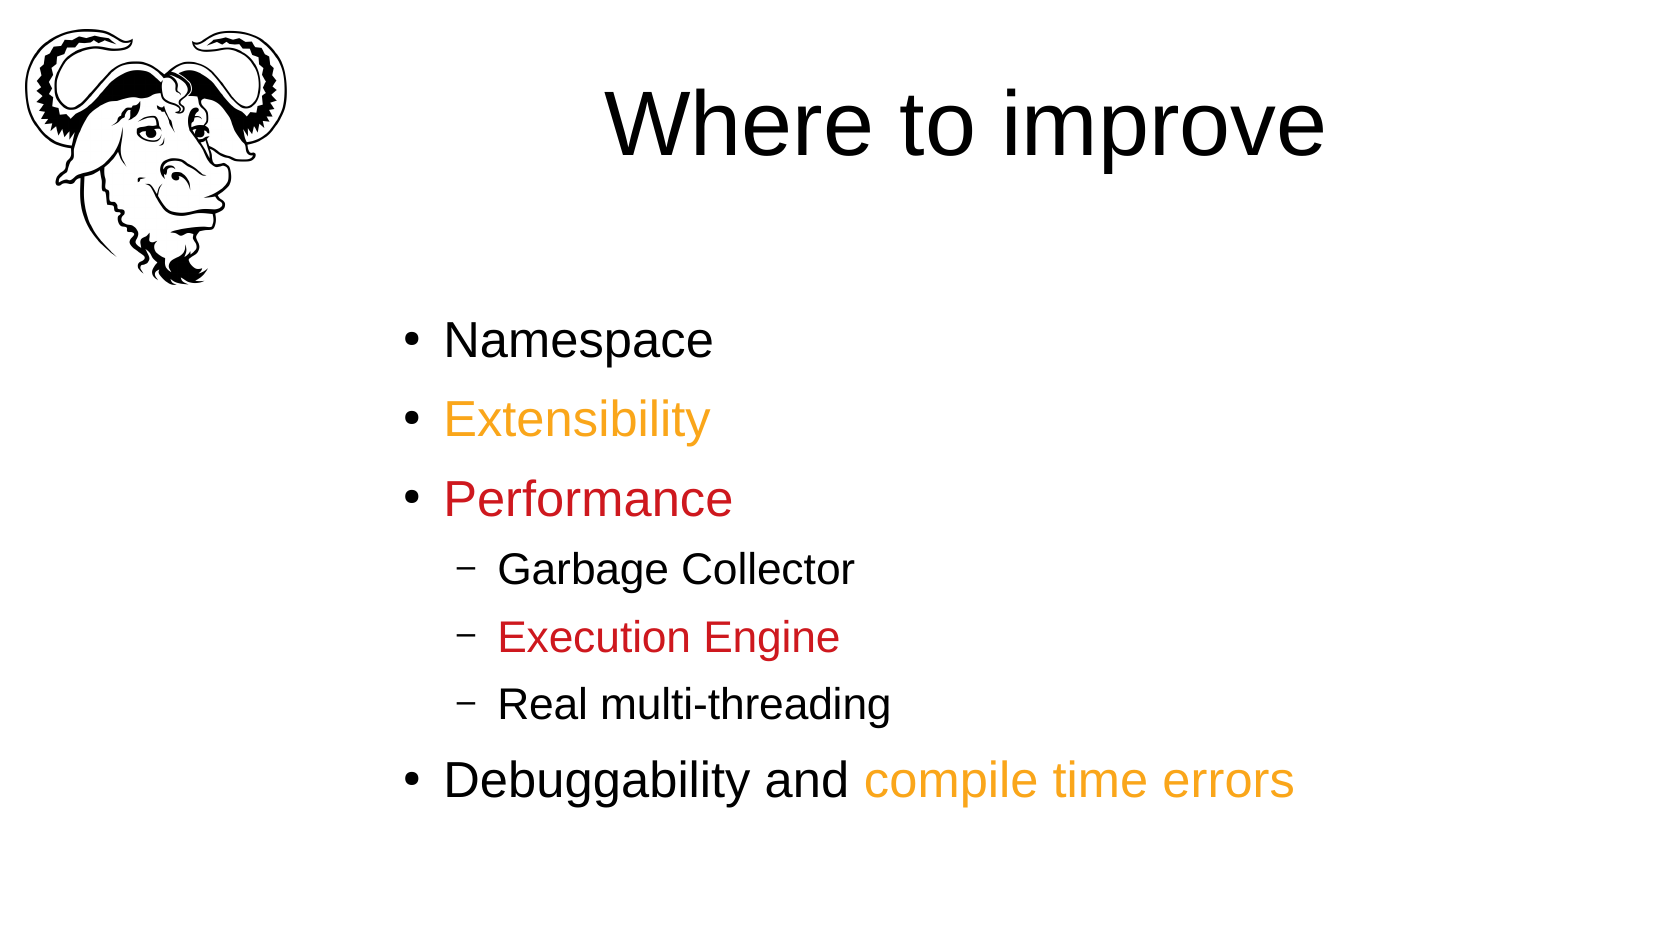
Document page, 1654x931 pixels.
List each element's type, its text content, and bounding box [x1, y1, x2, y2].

list Namespace Extensibility Performance Garbage Collector Execution Engine Real multi-threading Debuggability and compile time errors [389, 311, 1601, 811]
picture [25, 29, 287, 285]
title Where to improve [420, 37, 1512, 211]
